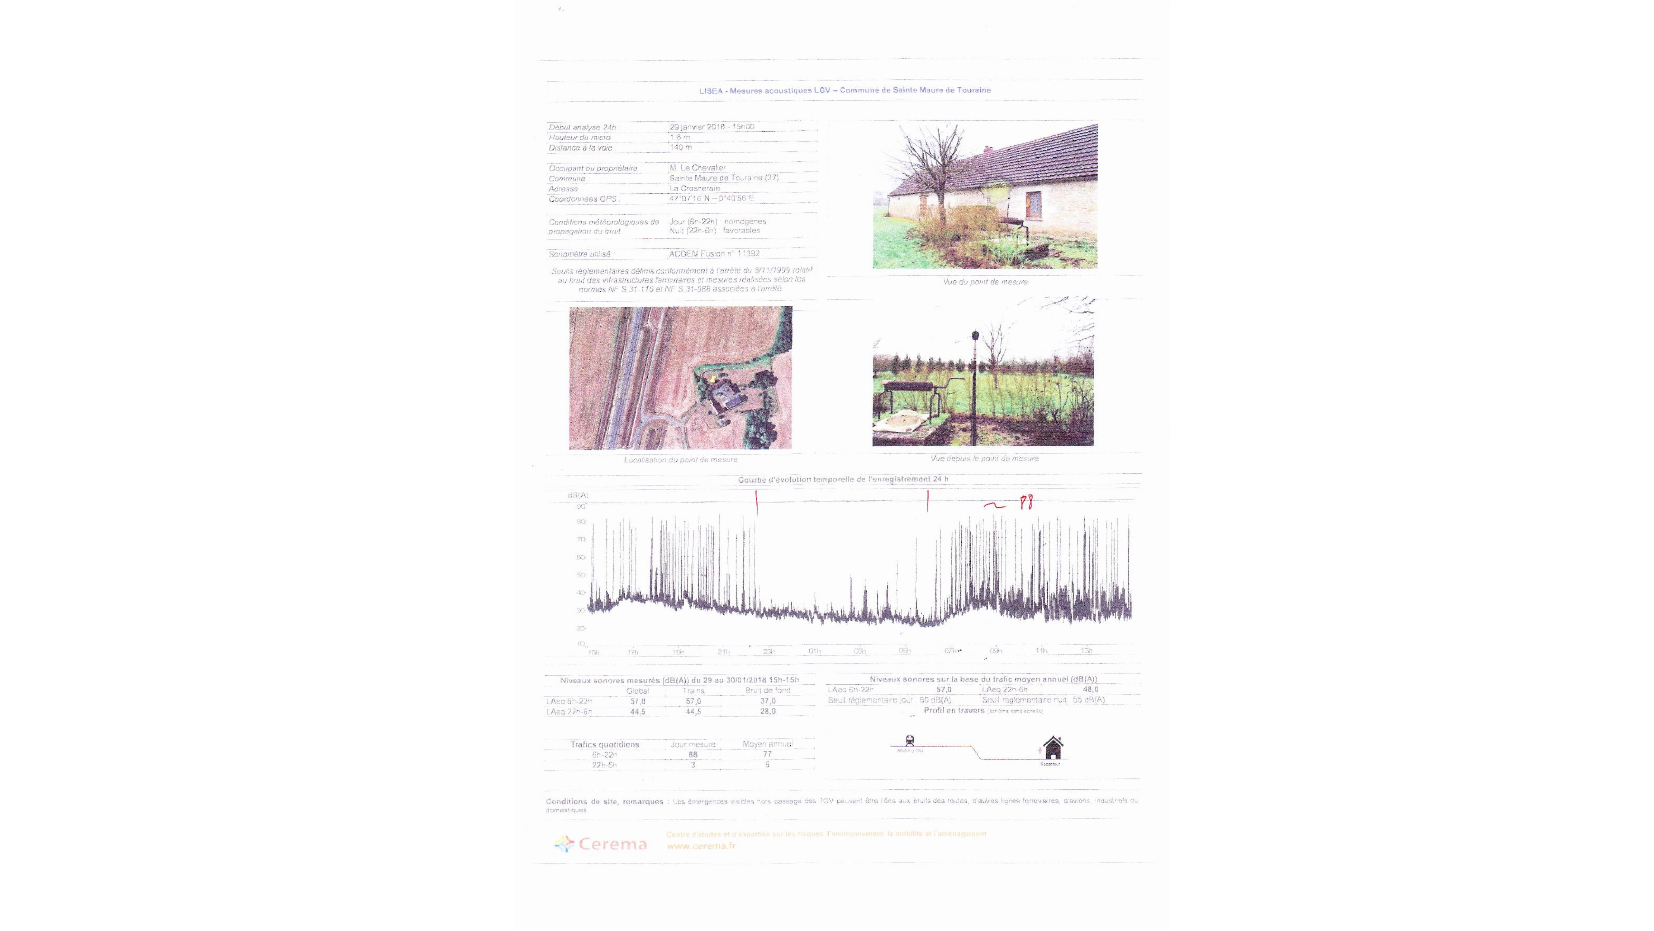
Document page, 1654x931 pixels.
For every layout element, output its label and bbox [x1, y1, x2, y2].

picture [514, 0, 1170, 930]
